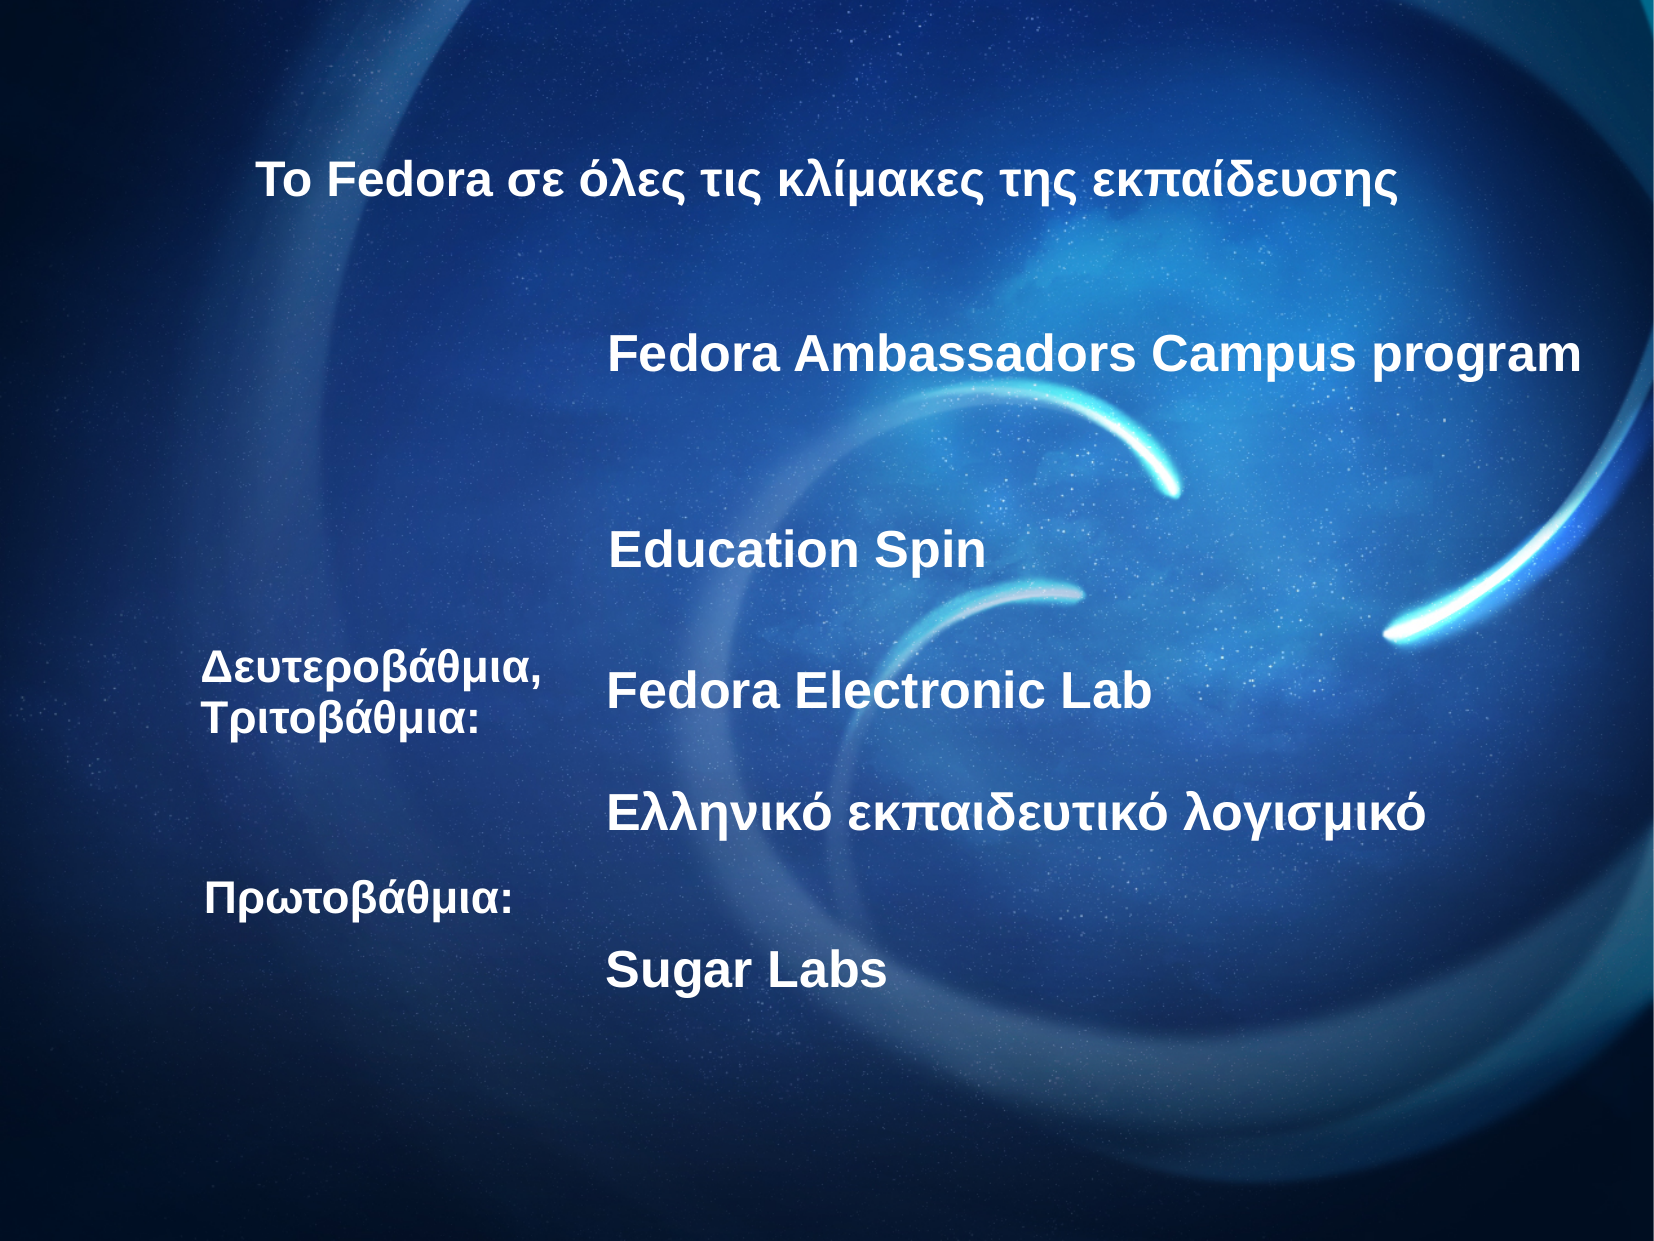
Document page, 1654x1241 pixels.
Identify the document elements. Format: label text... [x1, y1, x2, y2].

text_box Το Fedora σε όλες τις κλίμακες της εκπαίδευσης [240, 143, 1478, 215]
text_box Πρωτοβάθμια: [189, 864, 565, 931]
text_box Δευτεροβάθμια, Τριτοβάθμια: [185, 633, 571, 752]
picture [0, 0, 1654, 1241]
text_box Ελληνικό εκπαιδευτικό λογισμικό [591, 775, 1443, 849]
text_box Fedora Ambassadors Campus program [592, 317, 1598, 391]
text_box Sugar Labs [590, 933, 1015, 1006]
text_box Education Spin [594, 513, 1022, 587]
text_box Fedora Electronic Lab [592, 653, 1193, 727]
